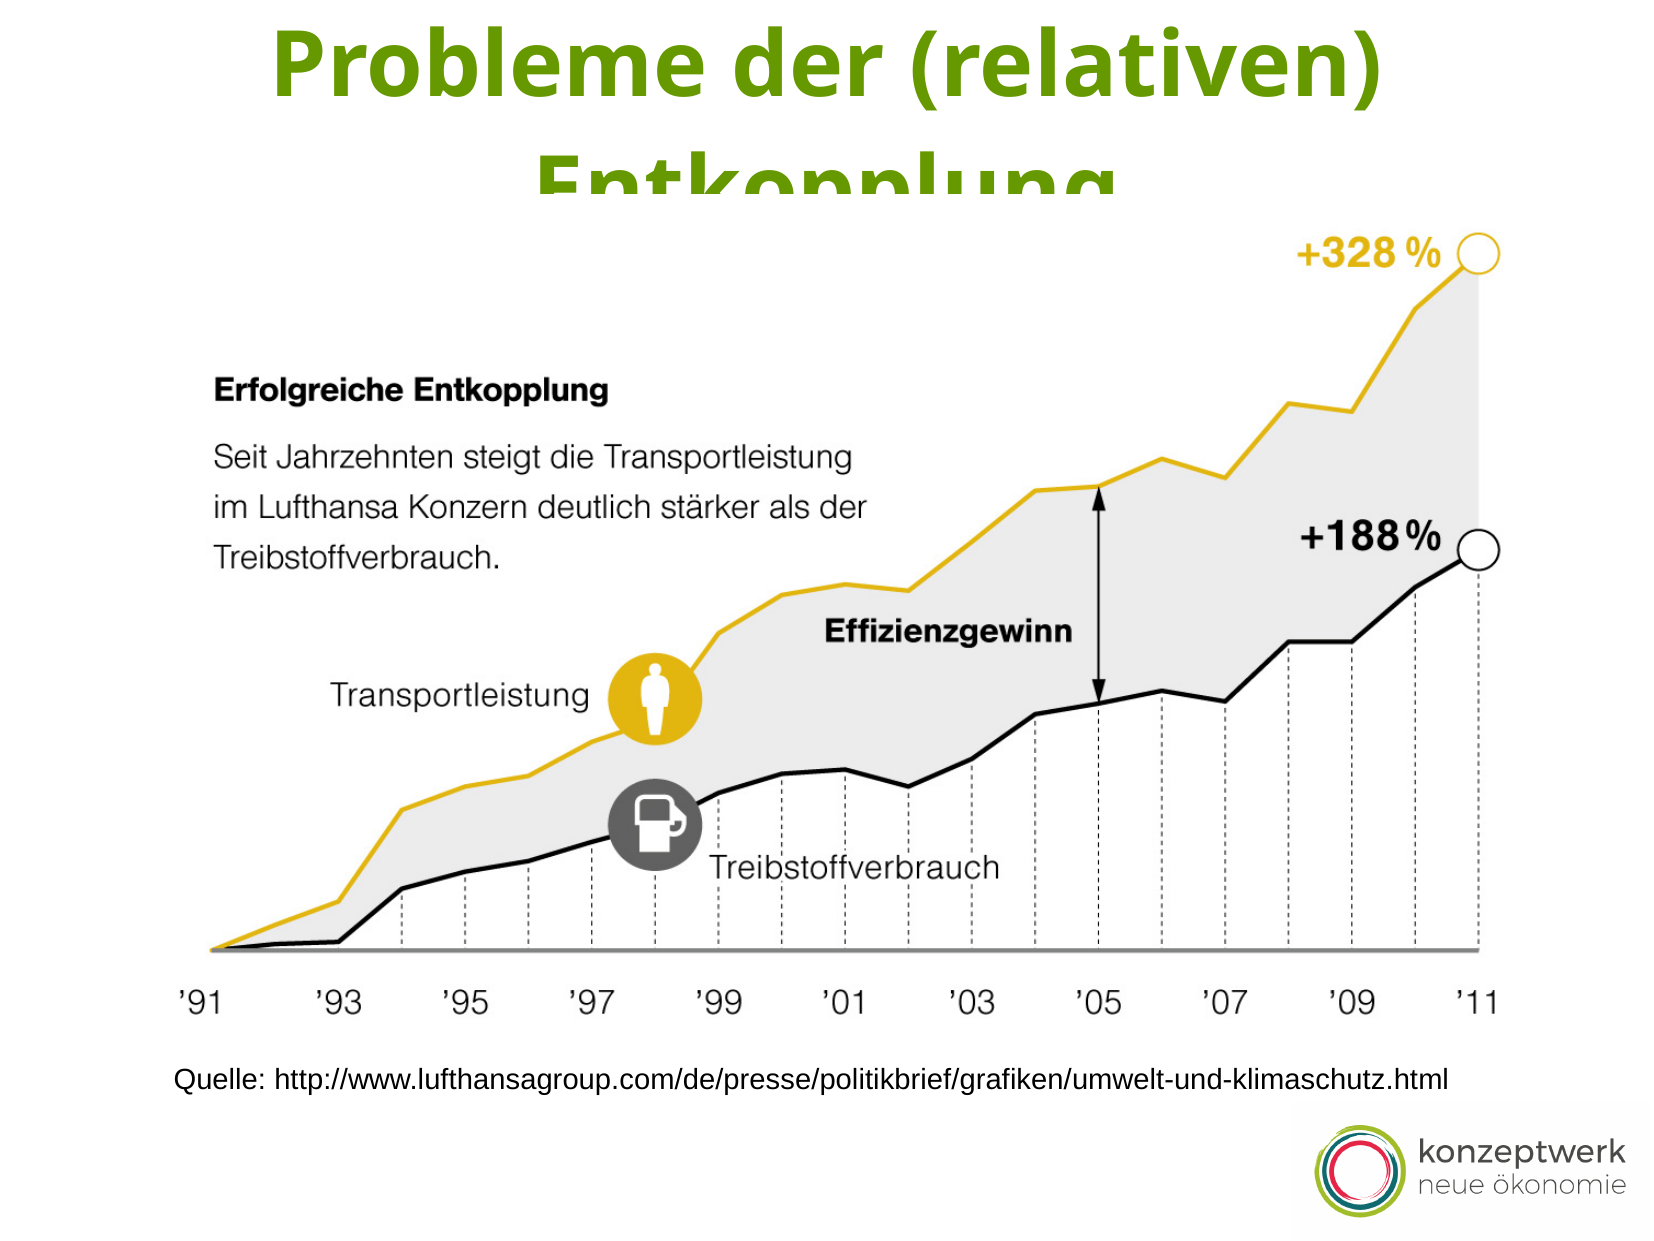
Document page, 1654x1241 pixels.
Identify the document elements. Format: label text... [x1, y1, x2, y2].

title Probleme der (relativen) Entkopplung [82, 16, 1571, 144]
subtitle Quelle: http://www.lufthansagroup.com/de/presse/politikbrief/grafiken/umwelt-und-klimaschutz.html [82, 144, 1571, 1155]
picture [1290, 1101, 1650, 1241]
